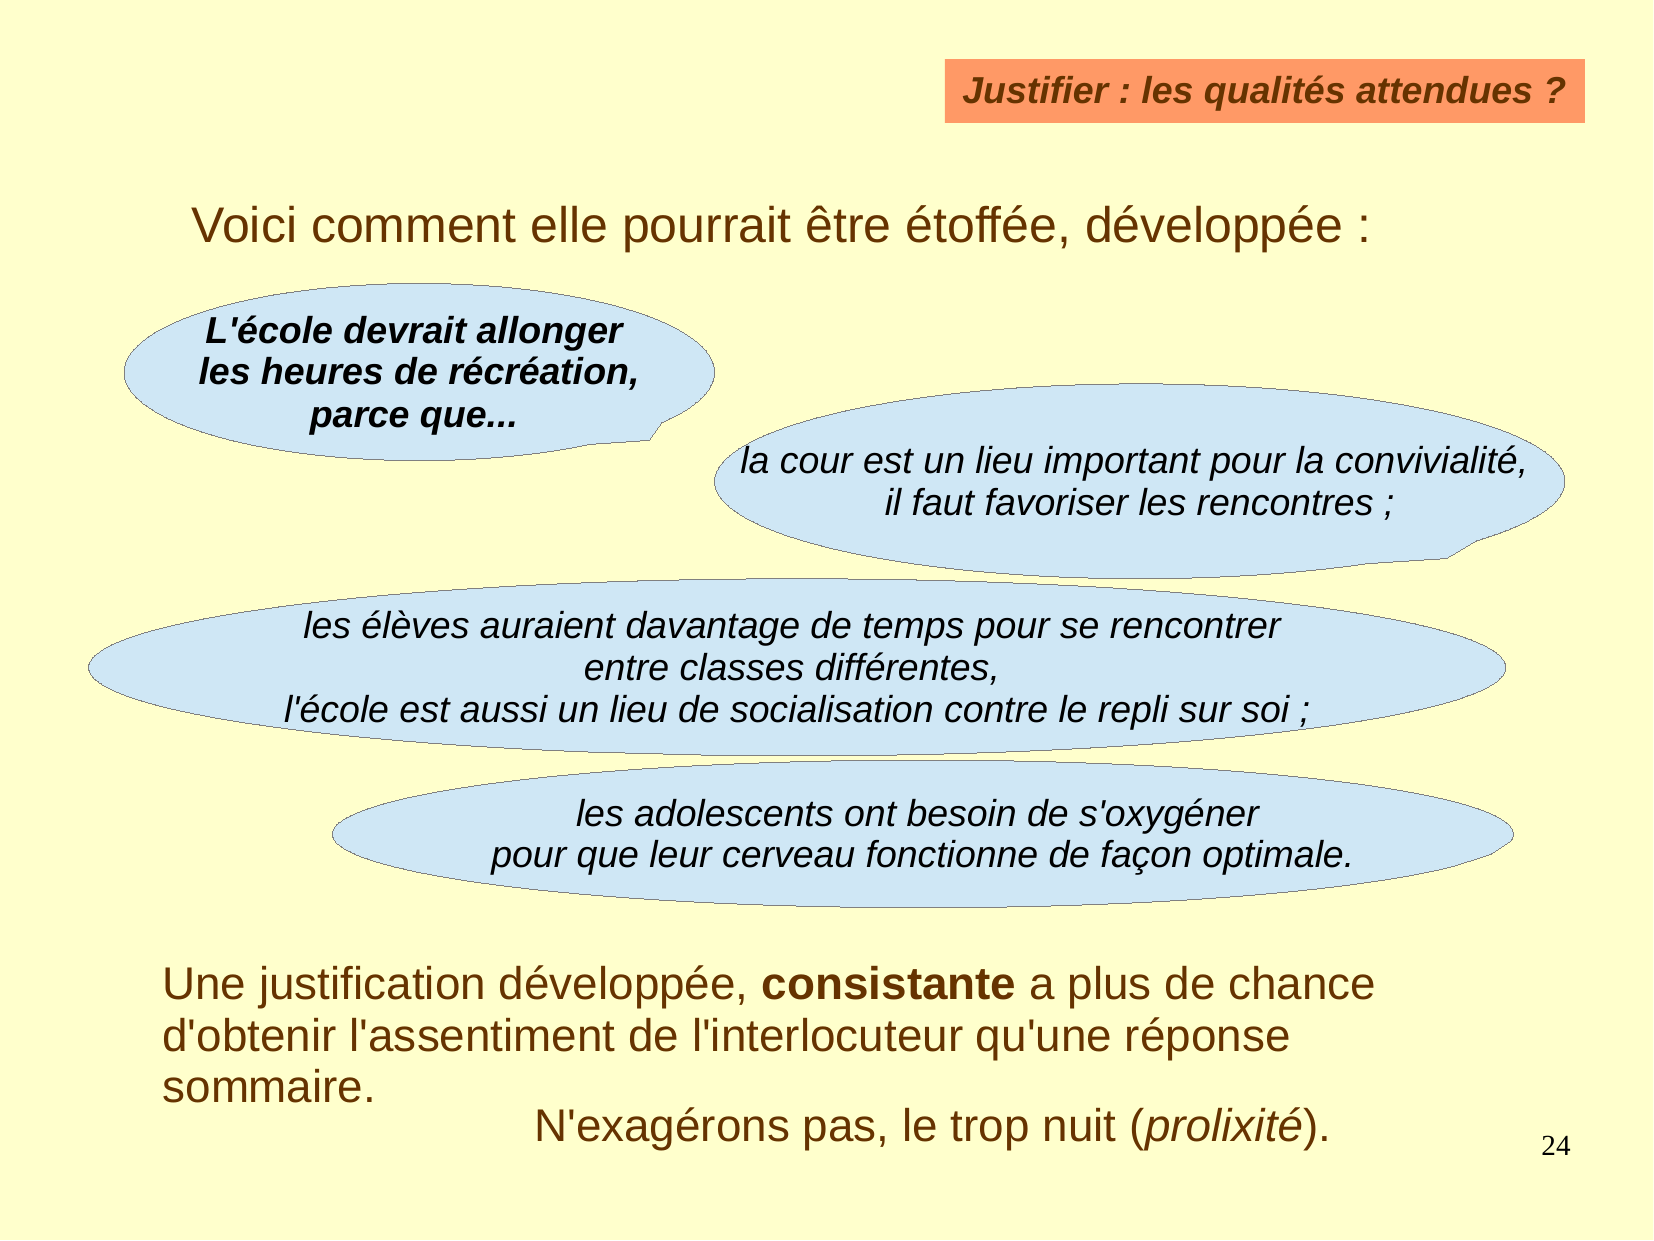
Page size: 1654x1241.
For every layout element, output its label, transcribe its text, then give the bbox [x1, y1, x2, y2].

text_box Une justification développée, consistante a plus de chance d'obtenir l'assentiment de l'interlocuteur qu'une réponse sommaire. [147, 950, 1477, 1121]
text_box N'exagérons pas, le trop nuit (prolixité). [519, 1121, 1376, 1164]
text_box les adolescents ont besoin de s'oxygéner pour que leur cerveau fonctionne de façon optimale. [332, 760, 1514, 908]
text_box les élèves auraient davantage de temps pour se rencontrer entre classes différentes, l'école est aussi un lieu de socialisation contre le repli sur soi ; [88, 578, 1506, 756]
text_box Voici comment elle pourrait être étoffée, développée : [177, 190, 1603, 266]
text_box L'école devrait allonger les heures de récréation, parce que... [124, 283, 715, 461]
text_box Justifier : les qualités attendues ? [944, 59, 1585, 123]
text_box la cour est un lieu important pour la convivialité, il faut favoriser les rencontres ; [714, 383, 1565, 579]
